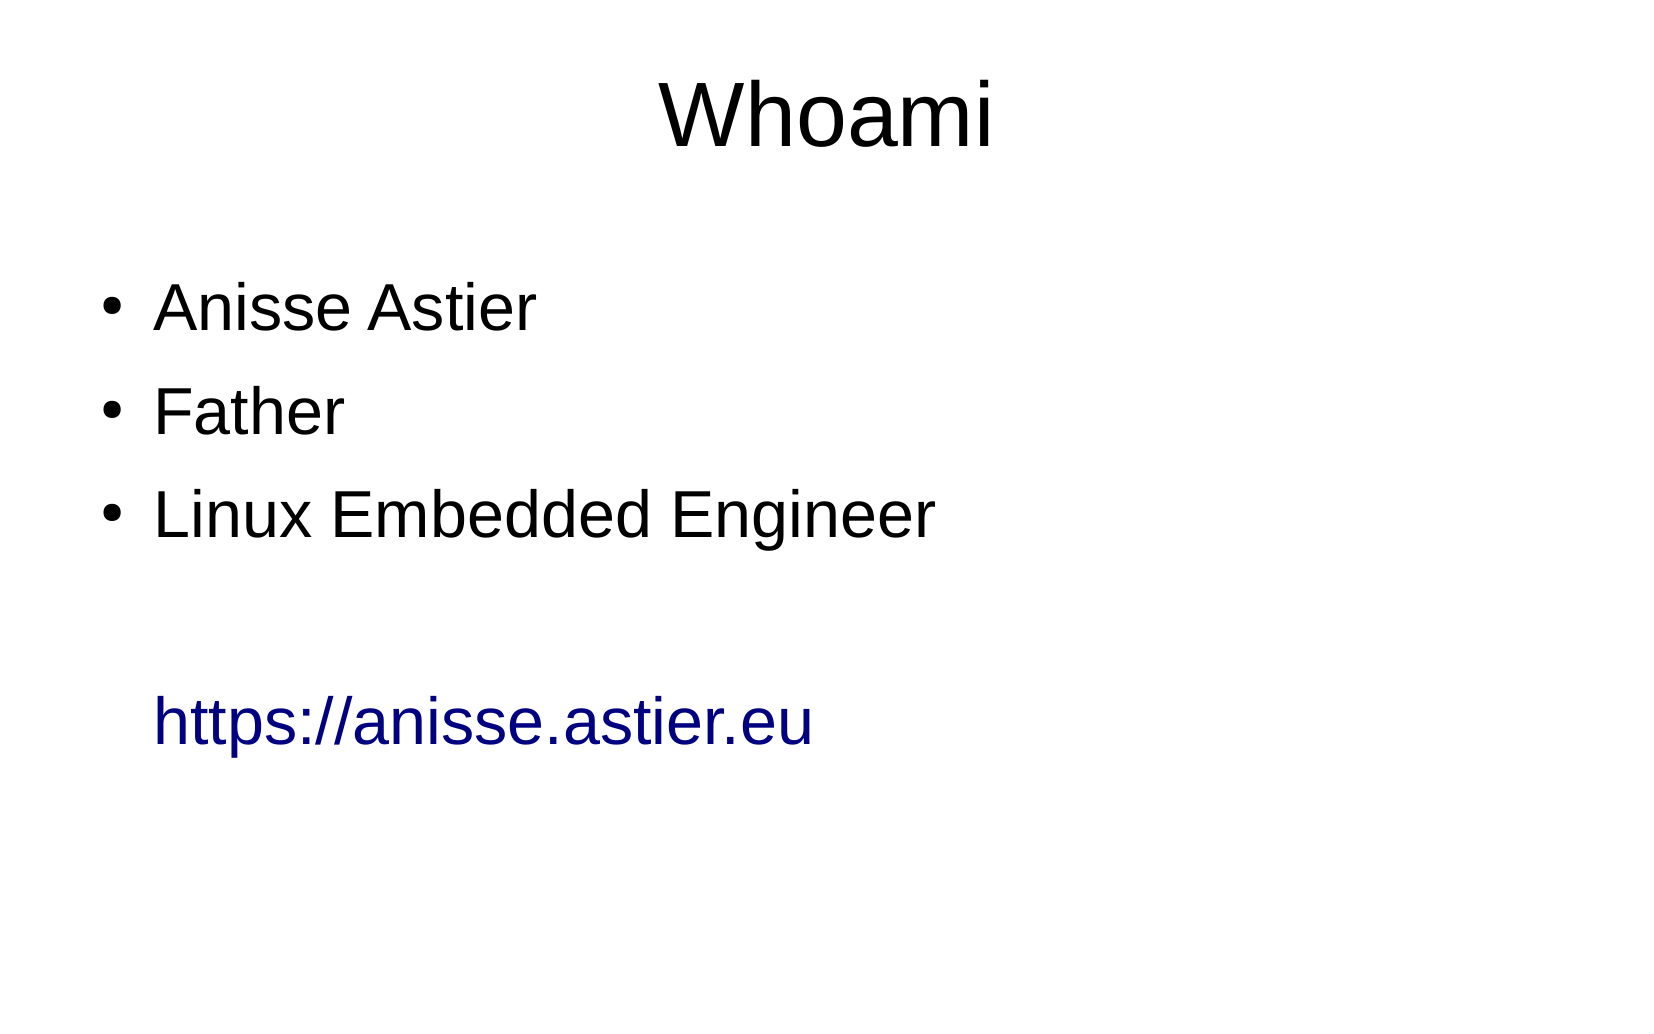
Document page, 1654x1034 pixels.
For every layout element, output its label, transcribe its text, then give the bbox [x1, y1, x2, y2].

list Anisse Astier Father Linux Embedded Engineer https://anisse.astier.eu [82, 270, 1571, 810]
title Whoami [82, 36, 1571, 193]
